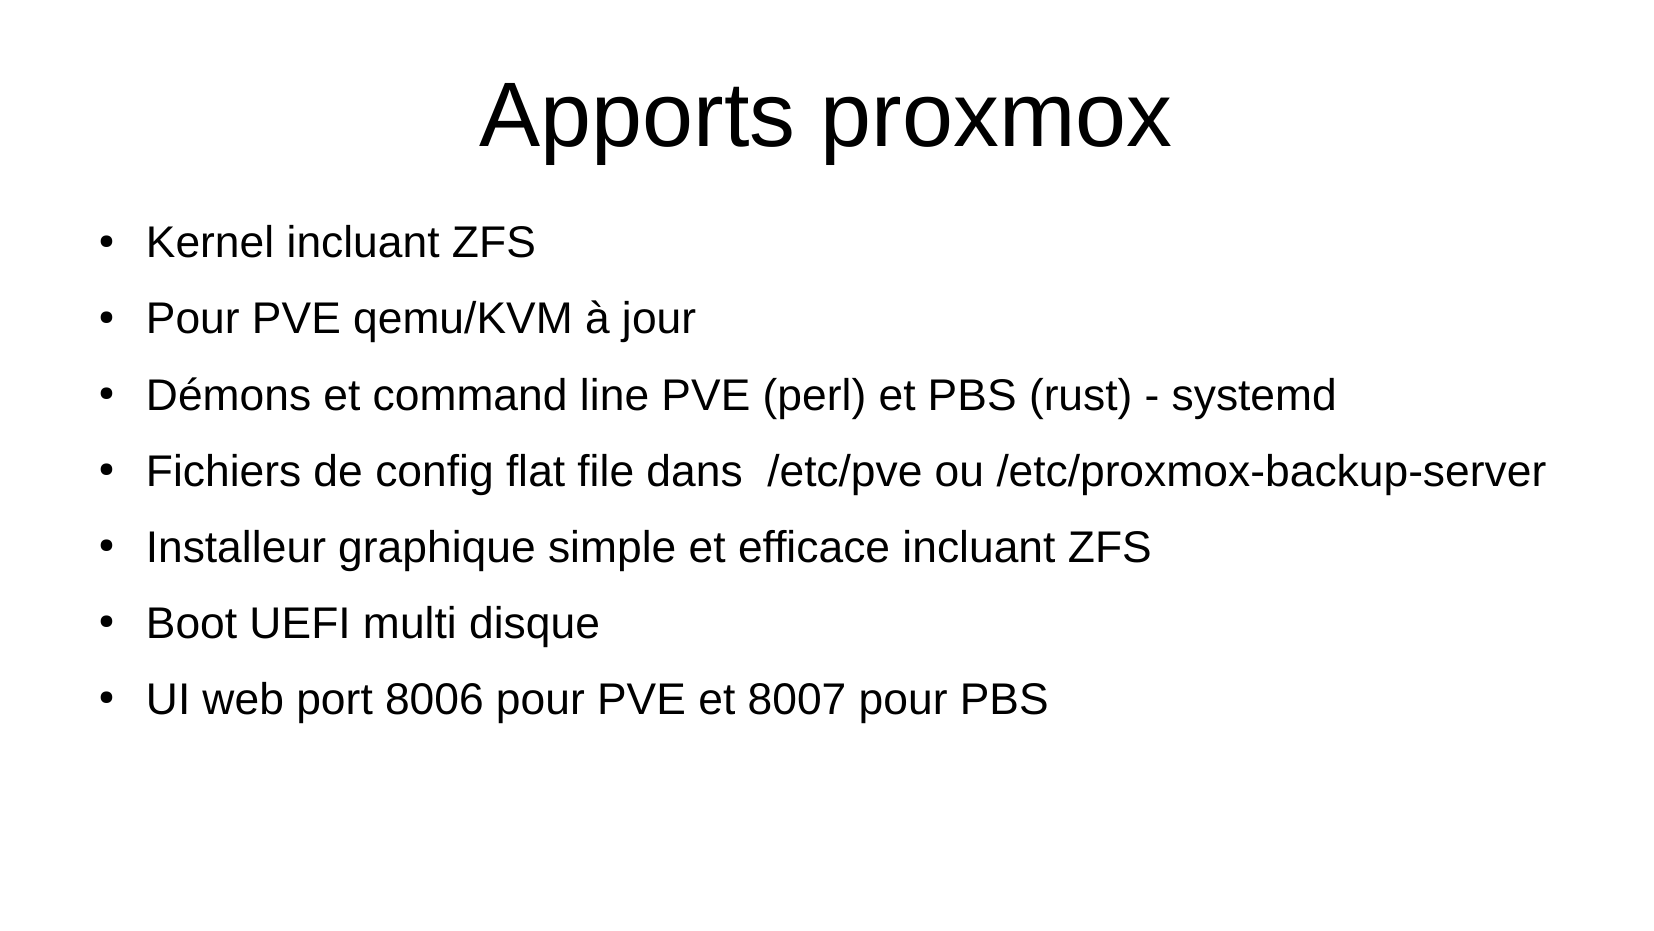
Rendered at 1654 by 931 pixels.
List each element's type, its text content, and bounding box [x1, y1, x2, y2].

list Kernel incluant ZFS Pour PVE qemu/KVM à jour Démons et command line PVE (perl) et PBS (rust) - systemd Fichiers de config flat file dans /etc/pve ou /etc/proxmox-backup-server Installeur graphique simple et efficace incluant ZFS Boot UEFI multi disque UI web port 8006 pour PVE et 8007 pour PBS [82, 217, 1571, 758]
title Apports proxmox [82, 37, 1571, 193]
